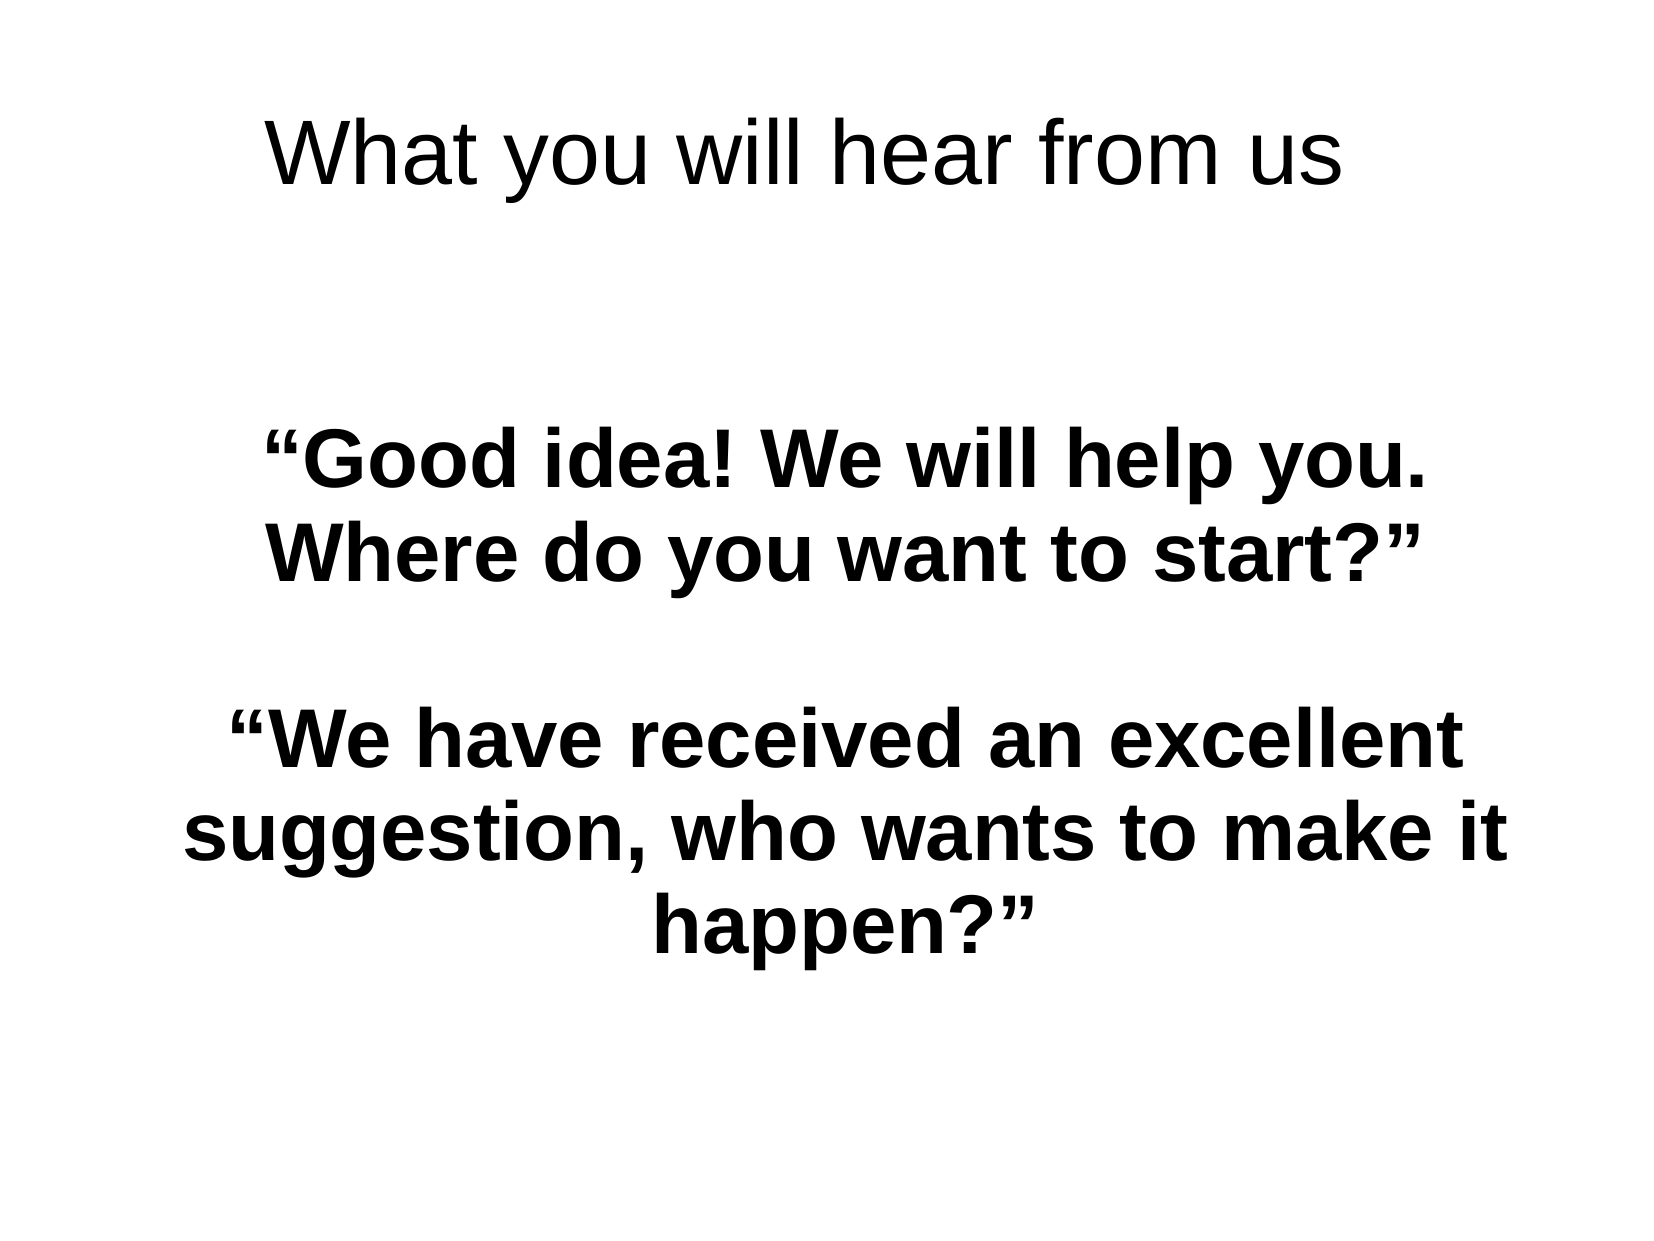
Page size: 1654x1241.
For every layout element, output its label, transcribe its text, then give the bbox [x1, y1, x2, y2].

list “Good idea! We will help you. Where do you want to start?” “We have received an excellent suggestion, who wants to make it happen?” [82, 290, 1538, 1010]
title What you will hear from us [82, 49, 1571, 257]
